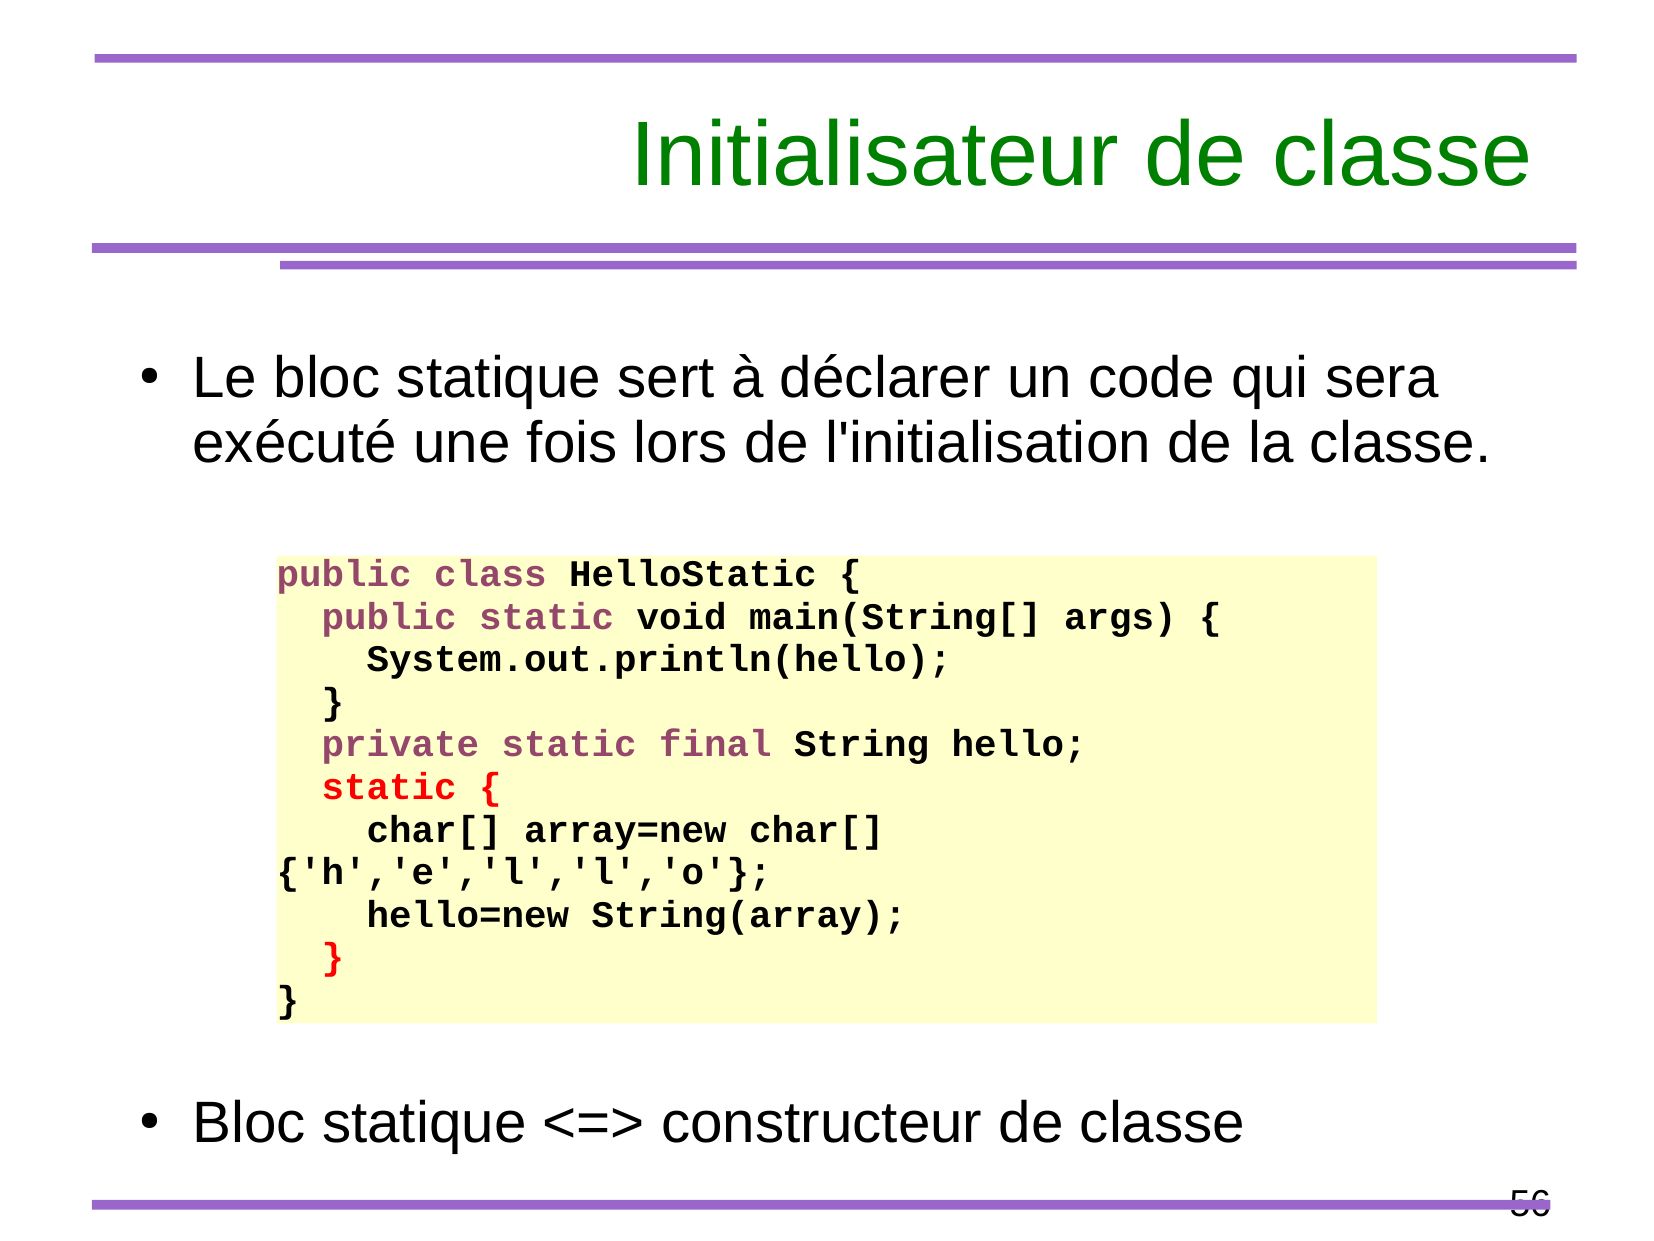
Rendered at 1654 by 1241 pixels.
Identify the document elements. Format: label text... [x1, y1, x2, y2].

title Initialisateur de classe [121, 49, 1534, 257]
text_box public class HelloStatic { public static void main(String[] args) { System.out.println(hello); } private static final String hello; static { char[] array=new char[]{'h','e','l','l','o'}; hello=new String(array); } } [276, 555, 1377, 1024]
list Le bloc statique sert à déclarer un code qui sera exécuté une fois lors de l'initialisation de la classe. Bloc statique <=> constructeur de classe [121, 344, 1534, 1197]
